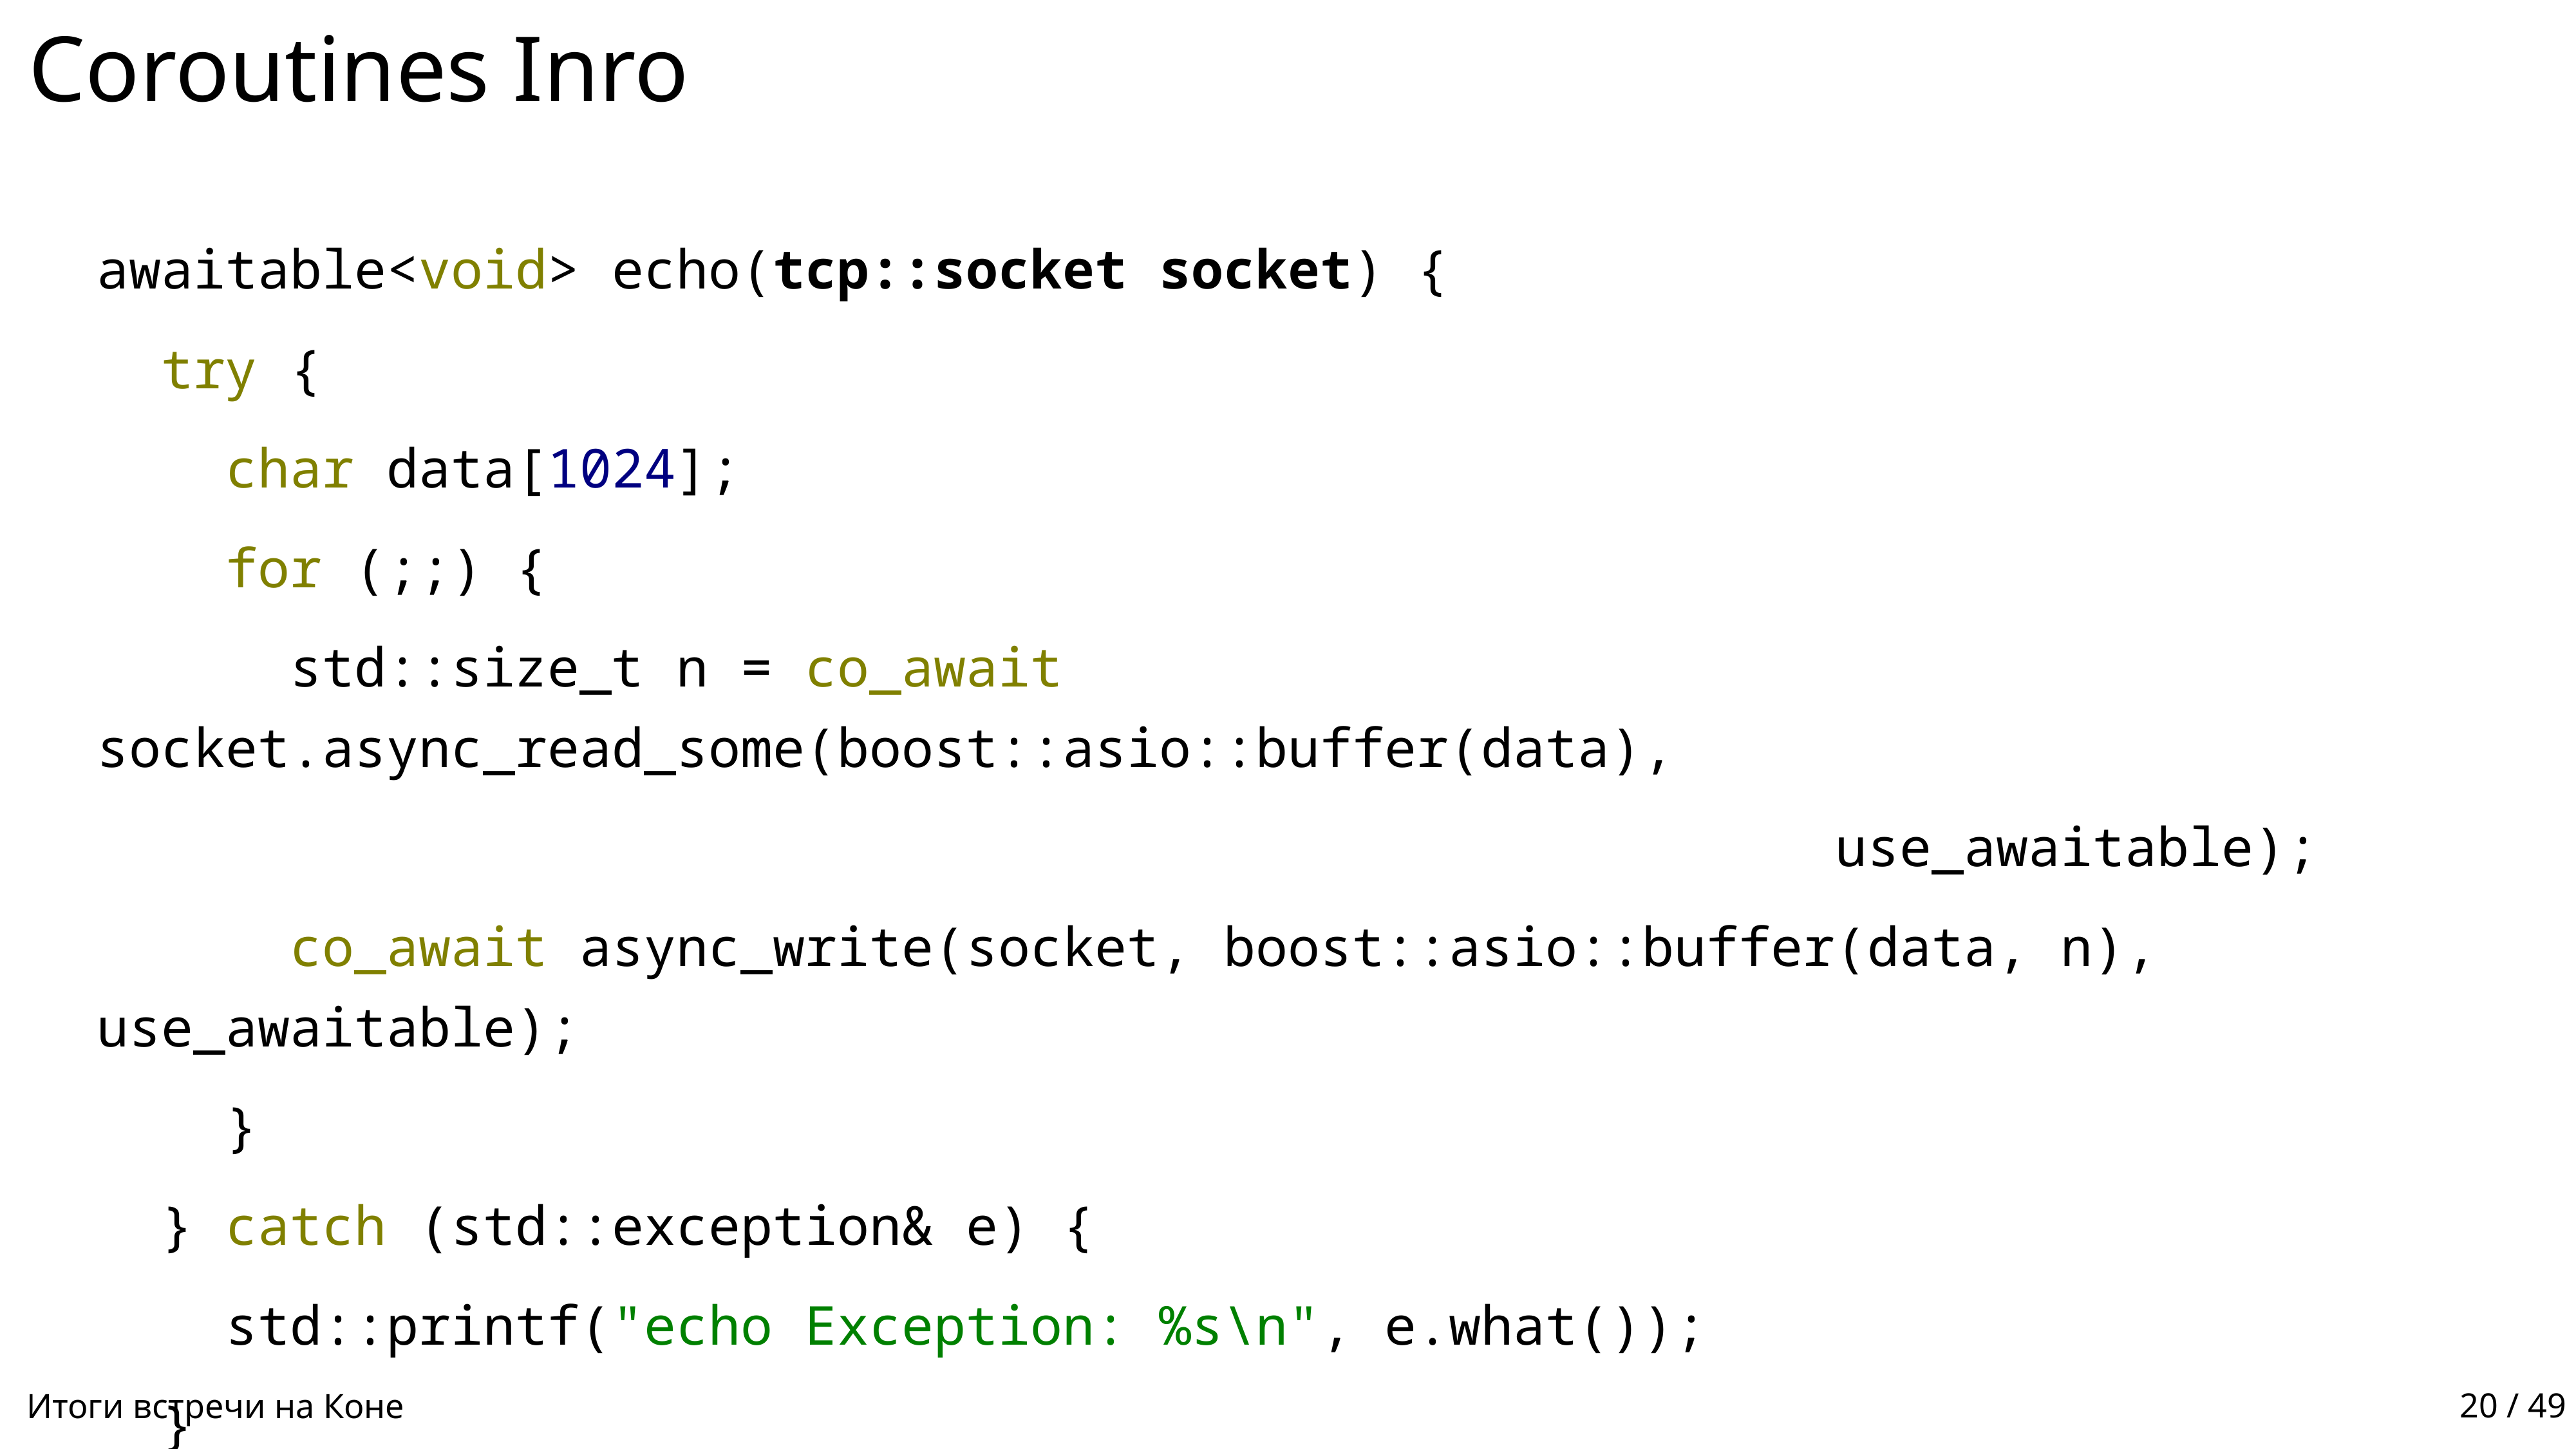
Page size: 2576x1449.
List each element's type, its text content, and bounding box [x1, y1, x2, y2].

list <number> / 49 [1479, 1376, 2576, 1431]
list Итоги встречи на Коне [17, 1376, 1114, 1431]
list awaitable<void> echo(tcp::socket socket) { try { char data[1024]; for (;;) { std::size_t n = co_await socket.async_read_some(boost::asio::buffer(data), use_awaitable); co_await async_write(socket, boost::asio::buffer(data, n), use_awaitable); } } catch (std::exception& e) { std::printf("echo Exception: %s\n", e.what()); } } [87, 214, 2550, 1382]
title Coroutines Inro [19, 19, 2550, 155]
